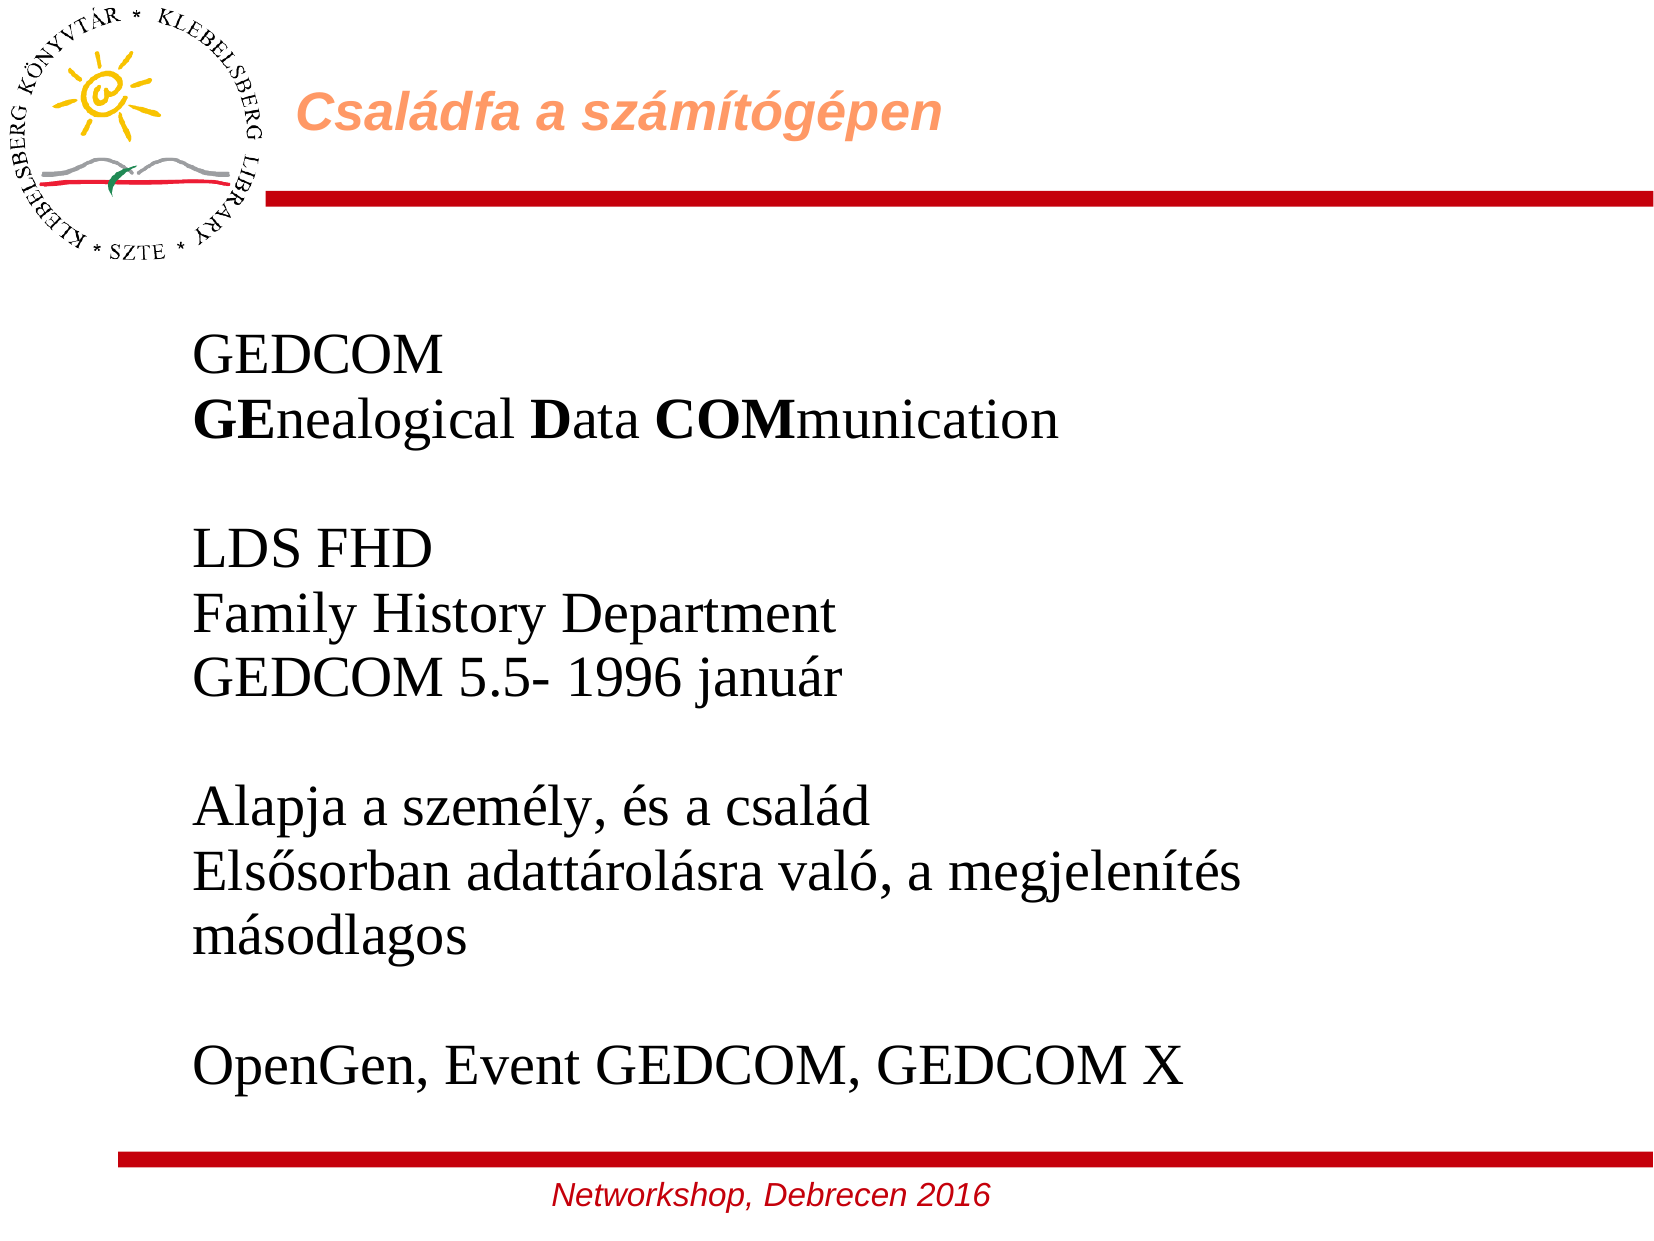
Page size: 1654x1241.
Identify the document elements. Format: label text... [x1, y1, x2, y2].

title Családfa a számítógépen [295, 46, 1534, 178]
picture [0, 0, 266, 267]
list GEDCOM GEnealogical Data COMmunication LDS FHD Family History Department GEDCOM 5.5- 1996 január Alapja a személy, és a család Elsősorban adattárolásra való, a megjelenítés másodlagos OpenGen, Event GEDCOM, GEDCOM X [121, 322, 1506, 1141]
